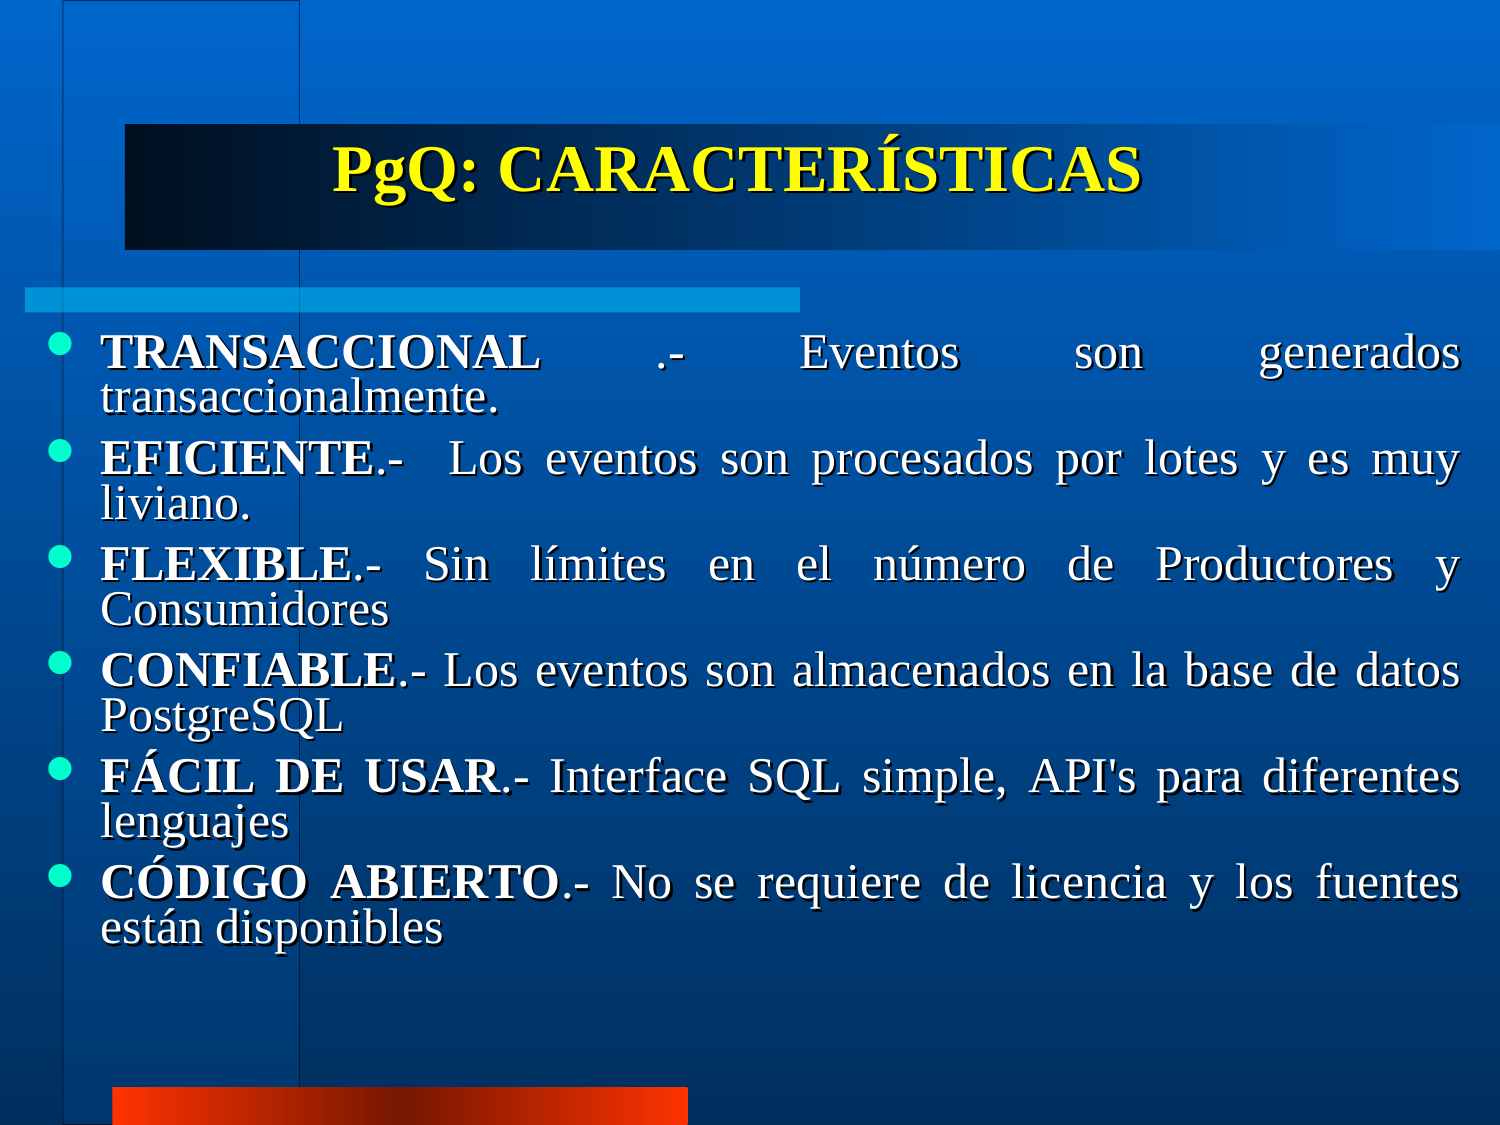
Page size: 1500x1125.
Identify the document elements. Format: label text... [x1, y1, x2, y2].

title PgQ: CARACTERÍSTICAS [29, 78, 1447, 266]
list TRANSACCIONAL .- Eventos son generados transaccionalmente. EFICIENTE.- Los eventos son procesados por lotes y es muy liviano. FLEXIBLE.- Sin límites en el número de Productores y Consumidores CONFIABLE.- Los eventos son almacenados en la base de datos PostgreSQL FÁCIL DE USAR.- Interface SQL simple, API's para diferentes lenguajes CÓDIGO ABIERTO.- No se requiere de licencia y los fuentes están disponibles [30, 324, 1477, 1071]
